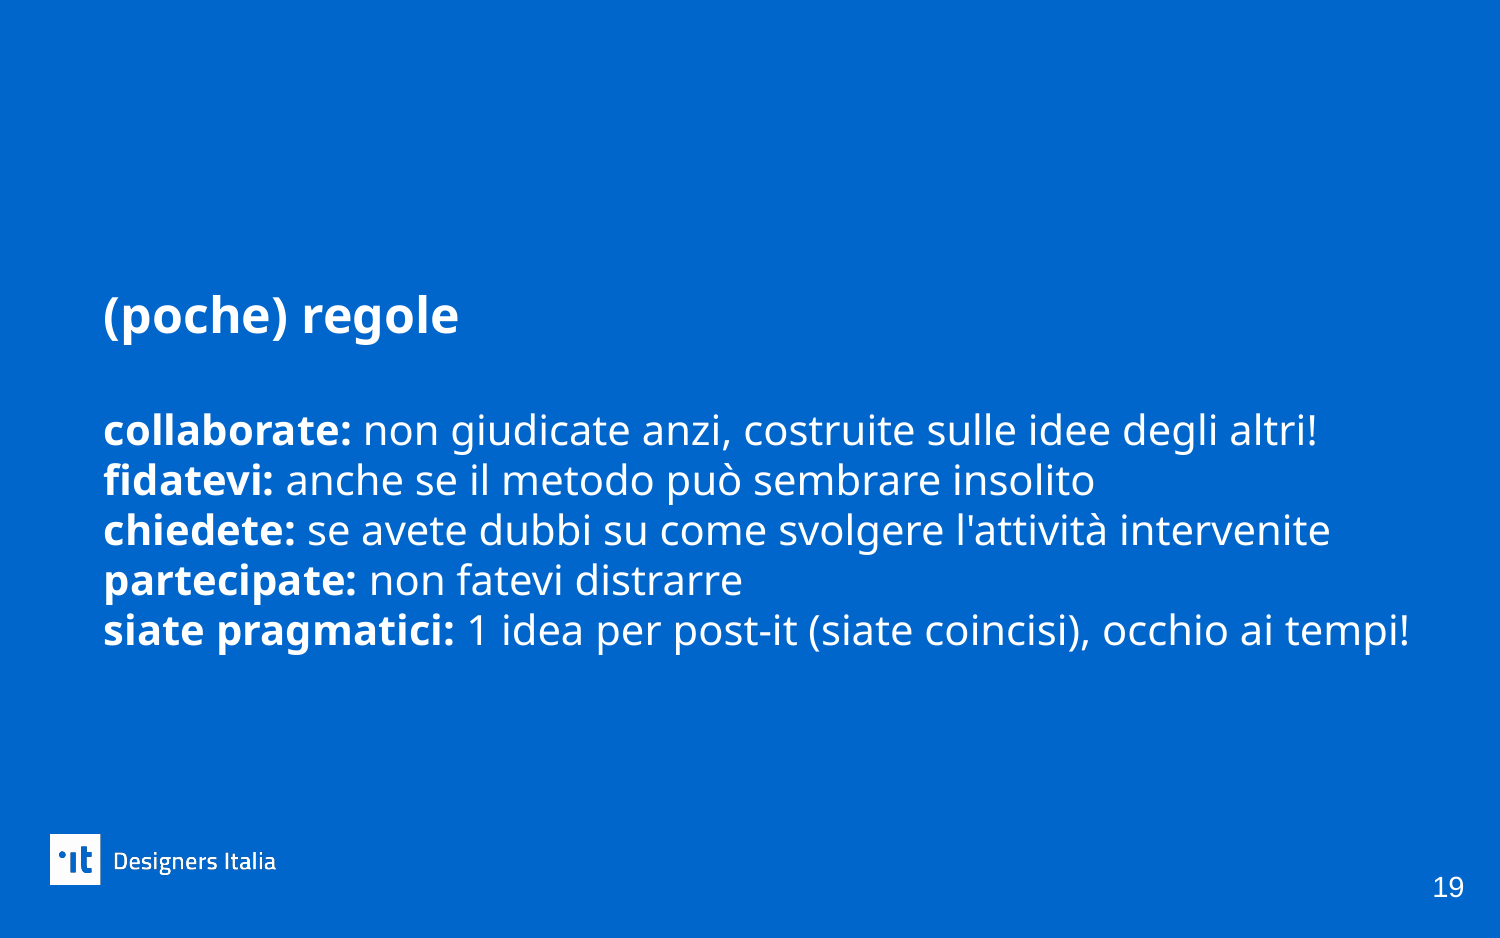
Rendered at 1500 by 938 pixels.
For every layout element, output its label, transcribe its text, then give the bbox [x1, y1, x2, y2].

text_box (poche) regole collaborate: non giudicate anzi, costruite sulle idee degli altri! fidatevi: anche se il metodo può sembrare insolito chiedete: se avete dubbi su come svolgere l'attività intervenite partecipate: non fatevi distrarre siate pragmatici: 1 idea per post-it (siate coincisi), occhio ai tempi! [88, 133, 1471, 804]
slide_number <numero> [1389, 850, 1480, 922]
picture [50, 834, 289, 885]
